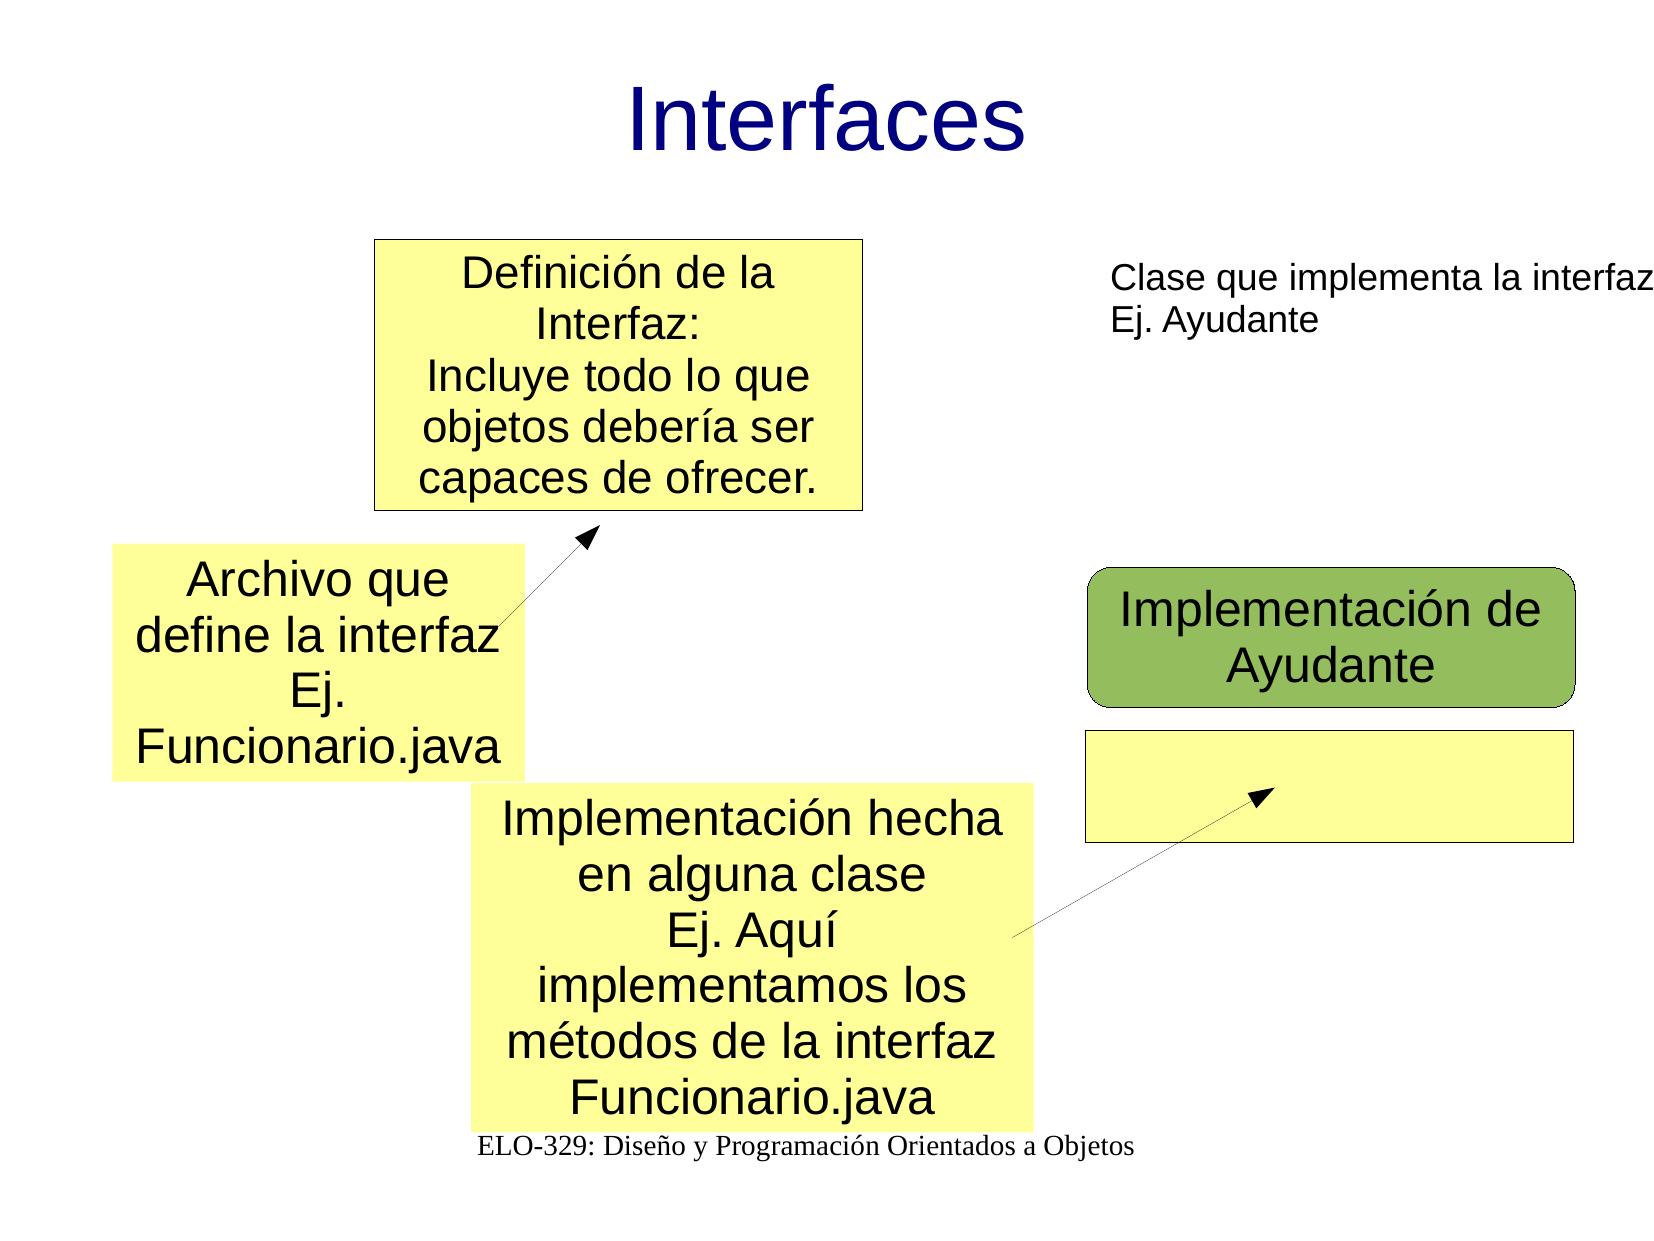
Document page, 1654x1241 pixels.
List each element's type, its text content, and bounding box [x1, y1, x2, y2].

text_box Clase que implementa la interfaz Ej. Ayudante [1095, 248, 1572, 358]
text_box Archivo que define la interfaz Ej. Funcionario.java [112, 543, 525, 782]
text_box Implementación hecha en alguna clase Ej. Aquí implementamos los métodos de la interfaz Funcionario.java [471, 782, 1034, 1133]
text_box Implementación de Ayudante [1087, 567, 1576, 708]
text_box Definición de la Interfaz: Incluye todo lo que objetos debería ser capaces de ofrecer. [374, 239, 863, 511]
text_box [1085, 730, 1574, 843]
title Interfaces [82, 49, 1571, 188]
